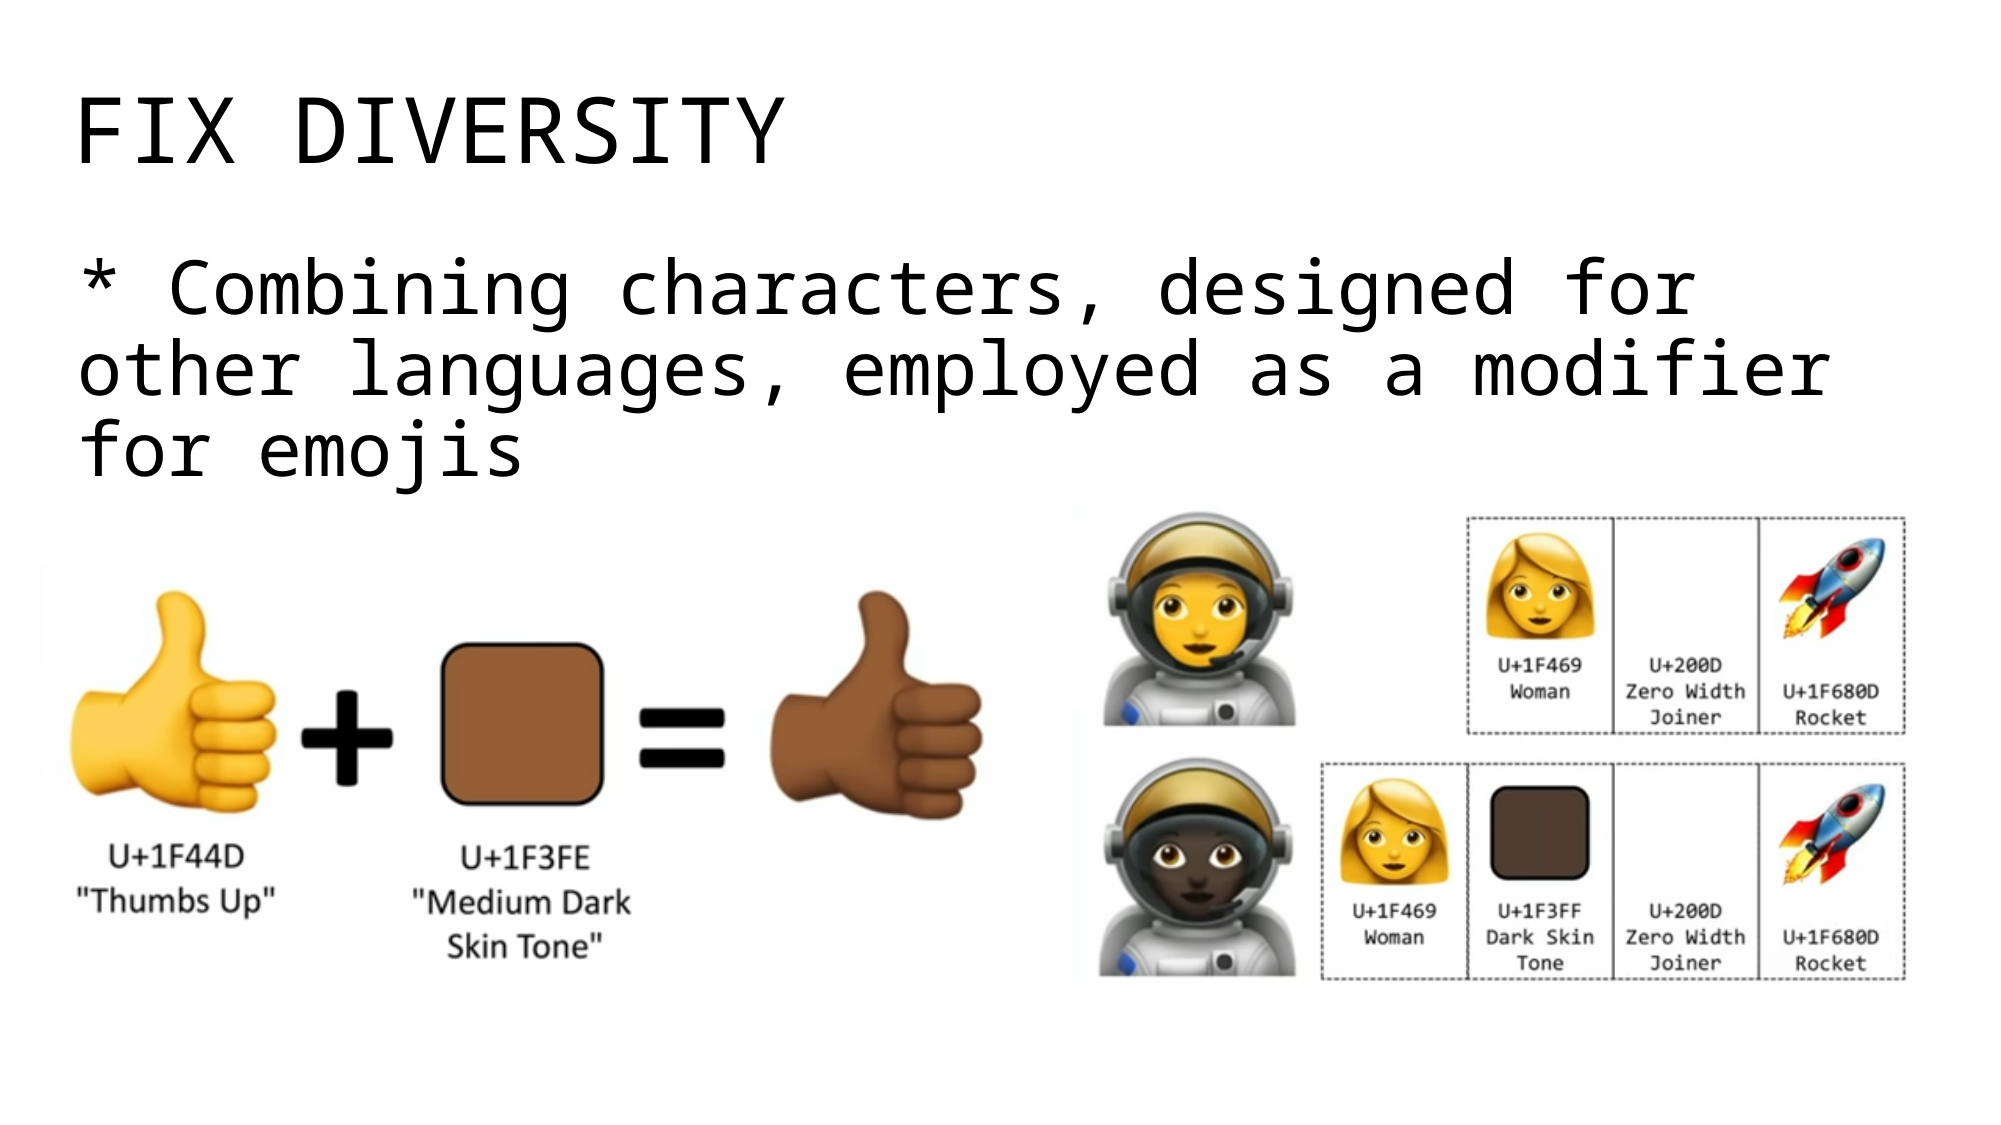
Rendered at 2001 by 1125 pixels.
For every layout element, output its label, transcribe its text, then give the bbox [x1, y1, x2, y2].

picture [40, 562, 1000, 984]
picture [1071, 504, 1912, 984]
title FIX DIVERSITY [59, 24, 1645, 243]
text_box * Combining characters, designed for other languages, employed as a modifier for emojis [62, 242, 1941, 1069]
